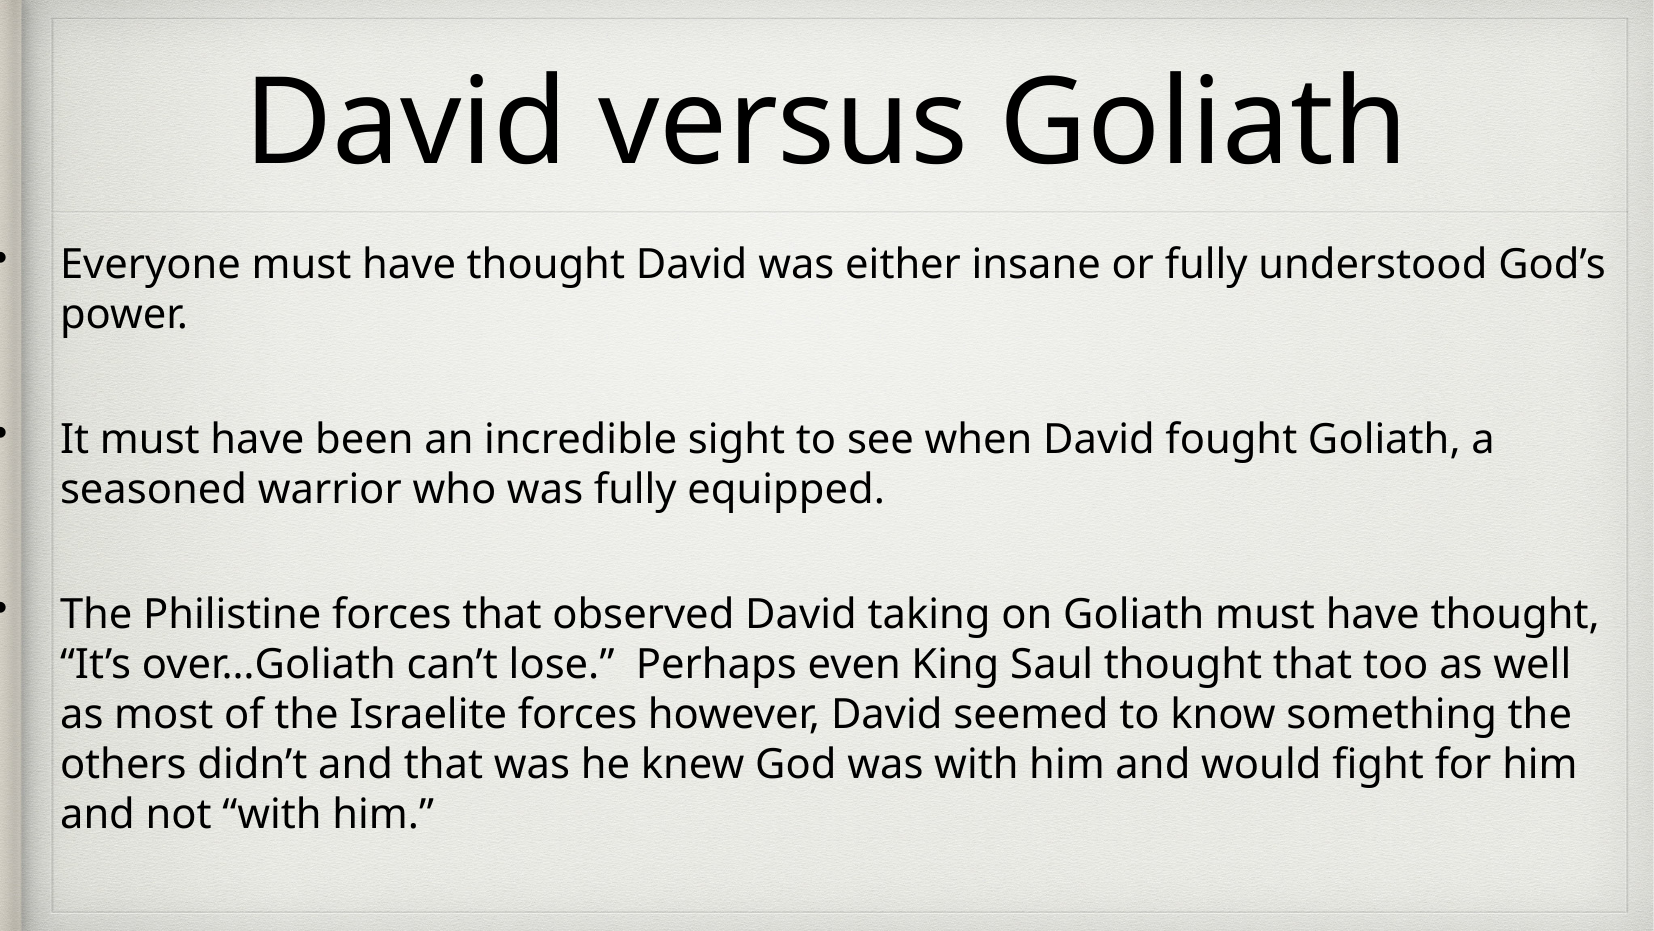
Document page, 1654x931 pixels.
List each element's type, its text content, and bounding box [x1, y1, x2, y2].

picture [0, 0, 1654, 931]
list Everyone must have thought David was either insane or fully understood God’s power. It must have been an incredible sight to see when David fought Goliath, a seasoned warrior who was fully equipped. The Philistine forces that observed David taking on Goliath must have thought, “It’s over…Goliath can’t lose.” Perhaps even King Saul thought that too as well as most of the Israelite forces however, David seemed to know something the others didn’t and that was he knew God was with him and would fight for him and not “with him.” [0, 189, 1616, 886]
title David versus Goliath [116, 30, 1538, 189]
